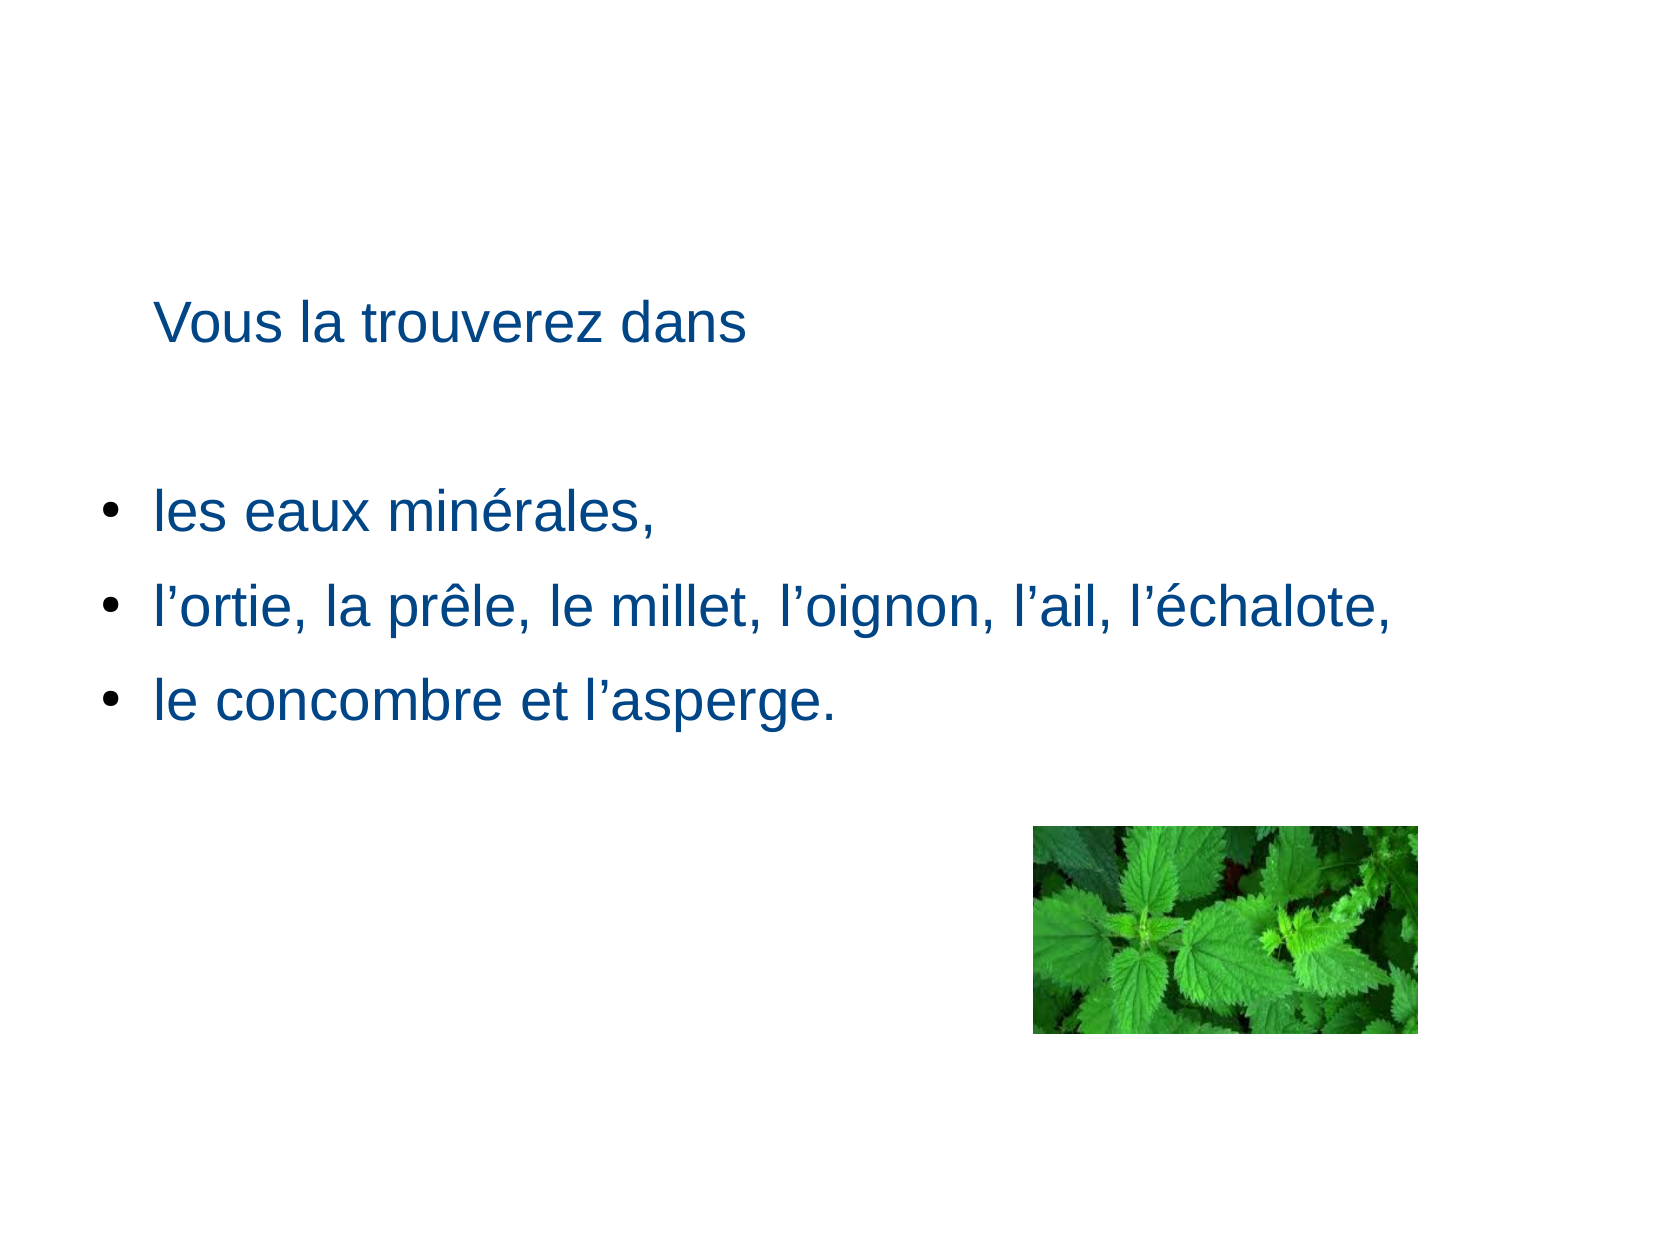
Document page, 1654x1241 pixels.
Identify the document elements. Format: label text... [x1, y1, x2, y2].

picture [1033, 826, 1418, 1034]
list Vous la trouverez dans les eaux minérales, l’ortie, la prêle, le millet, l’oignon, l’ail, l’échalote, le concombre et l’asperge. [82, 290, 1571, 1109]
